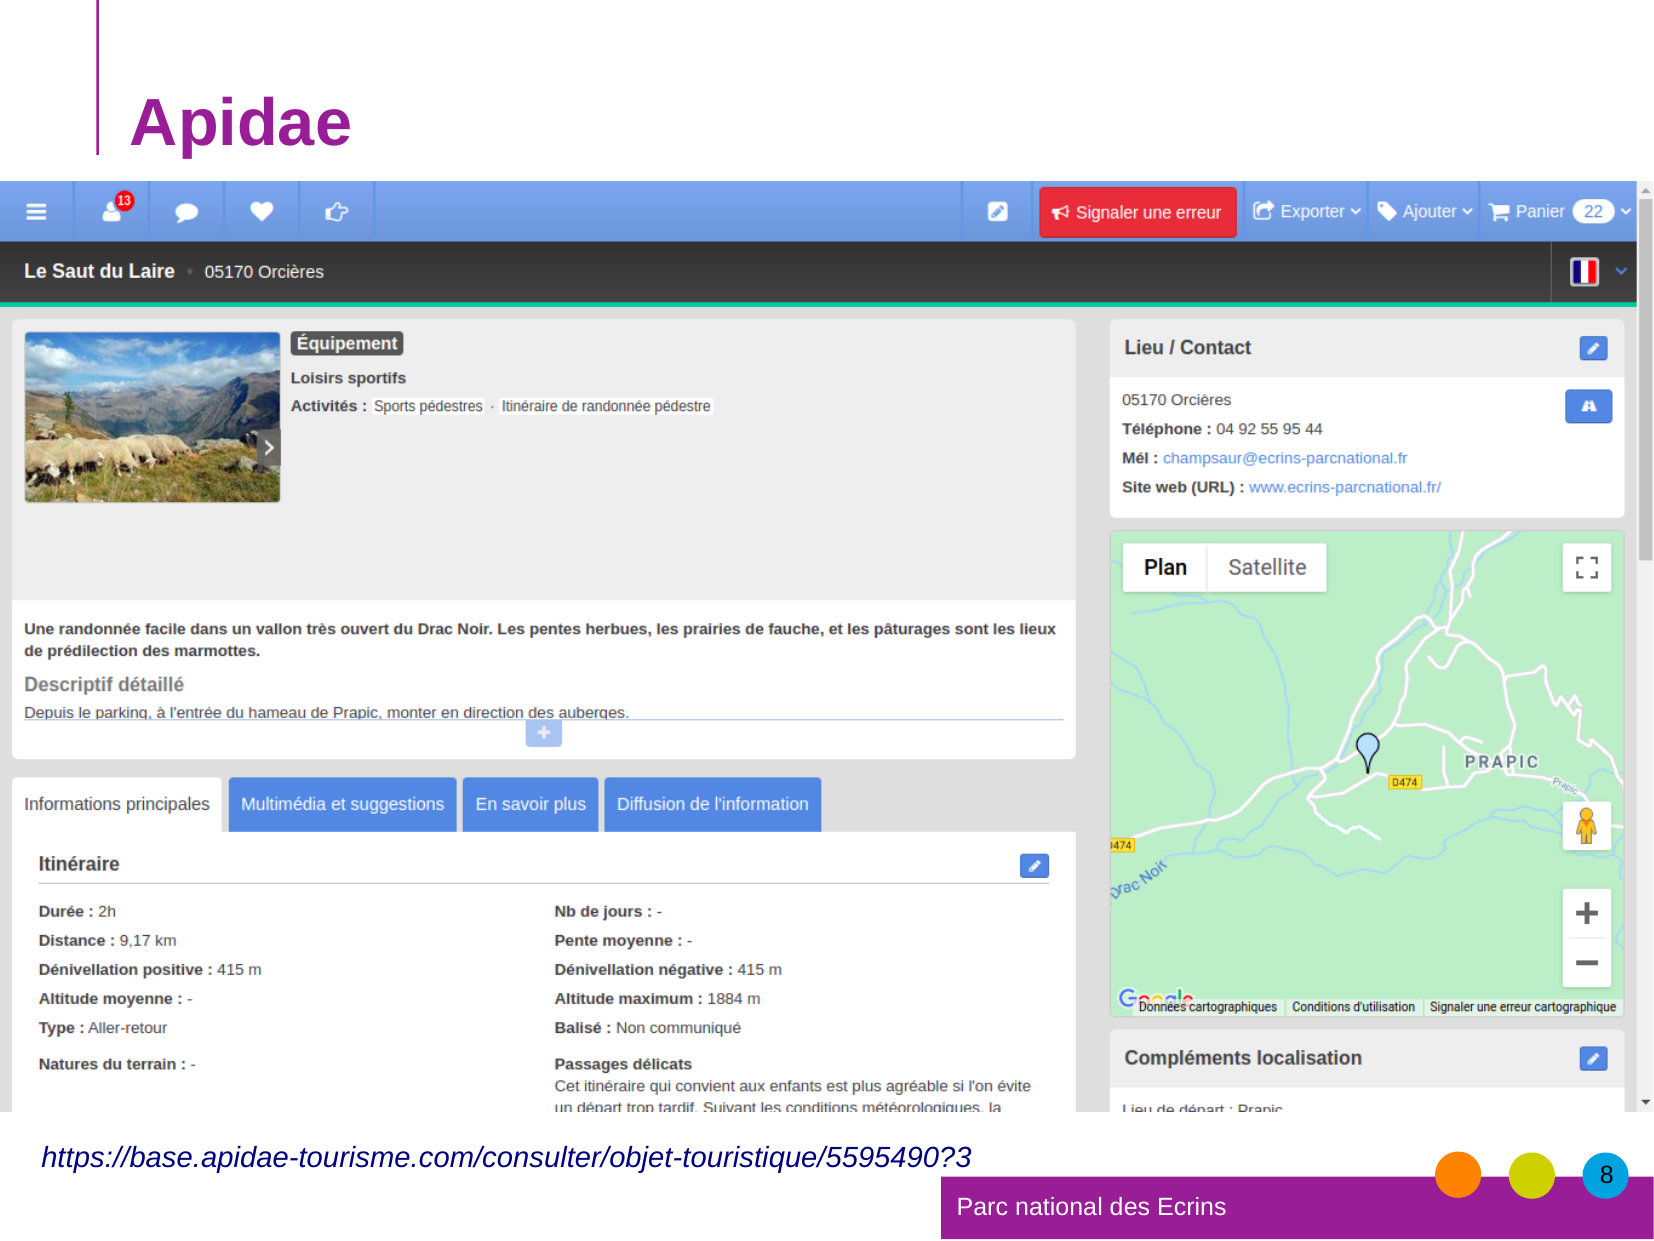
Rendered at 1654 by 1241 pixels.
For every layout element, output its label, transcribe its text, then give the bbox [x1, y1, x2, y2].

title Apidae [129, 11, 1619, 160]
picture [0, 181, 1654, 1112]
text_box https://base.apidae-tourisme.com/consulter/objet-touristique/5595490?3 [26, 1133, 1022, 1182]
